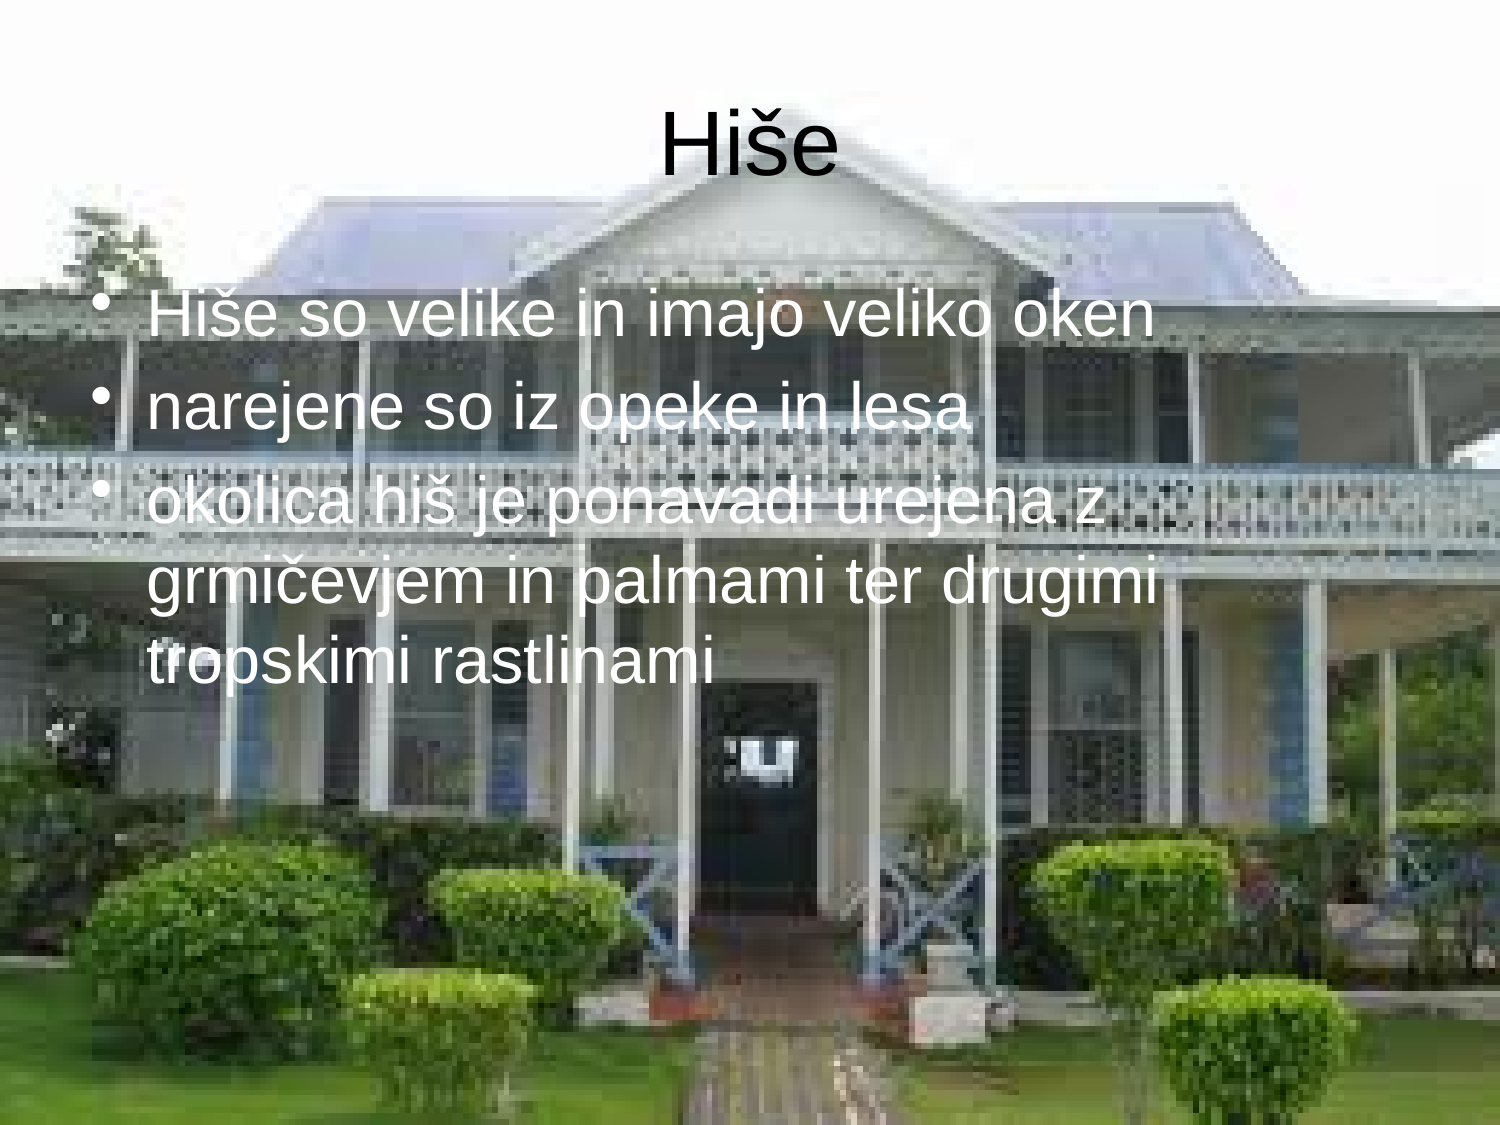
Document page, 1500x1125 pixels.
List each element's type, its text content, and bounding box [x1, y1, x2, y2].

picture [0, 0, 1500, 1125]
title Hiše [75, 45, 1425, 233]
list Hiše so velike in imajo veliko oken narejene so iz opeke in lesa okolica hiš je ponavadi urejena z grmičevjem in palmami ter drugimi tropskimi rastlinami [75, 262, 1425, 1005]
